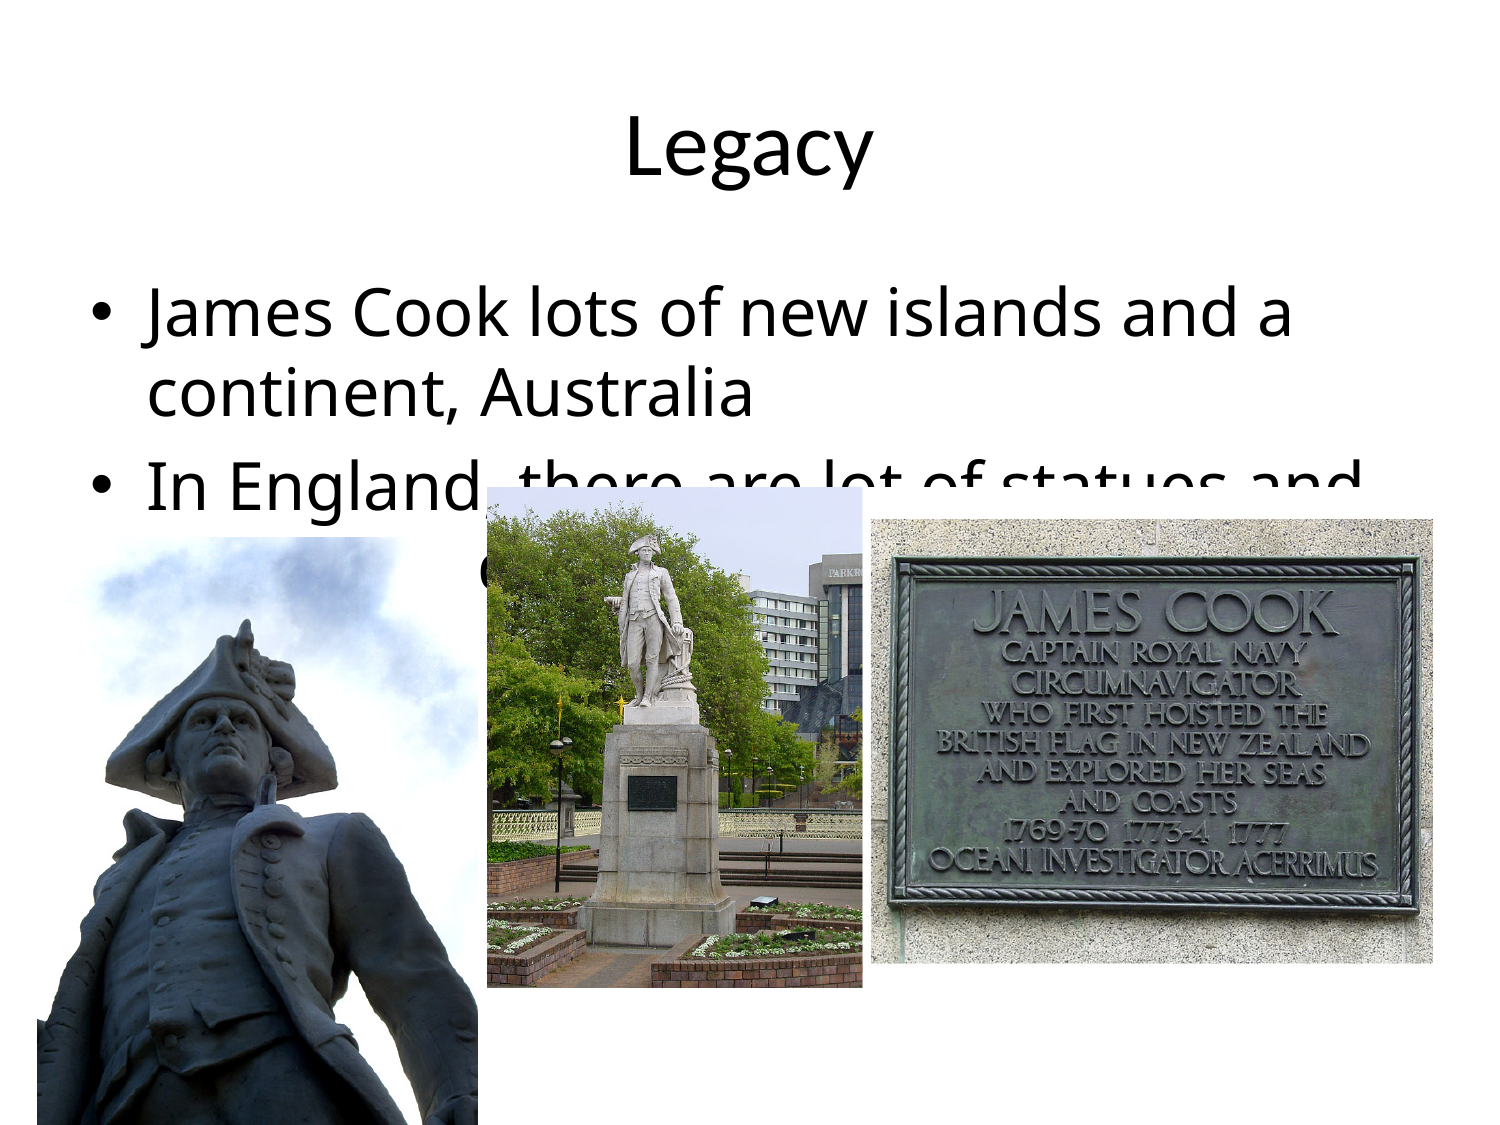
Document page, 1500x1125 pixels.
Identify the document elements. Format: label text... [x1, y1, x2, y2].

picture [487, 487, 1433, 988]
picture [37, 537, 478, 1125]
list James Cook lots of new islands and a continent, Australia In England, there are lot of statues and schools and even a university [75, 262, 1425, 1005]
title Legacy [75, 45, 1425, 233]
